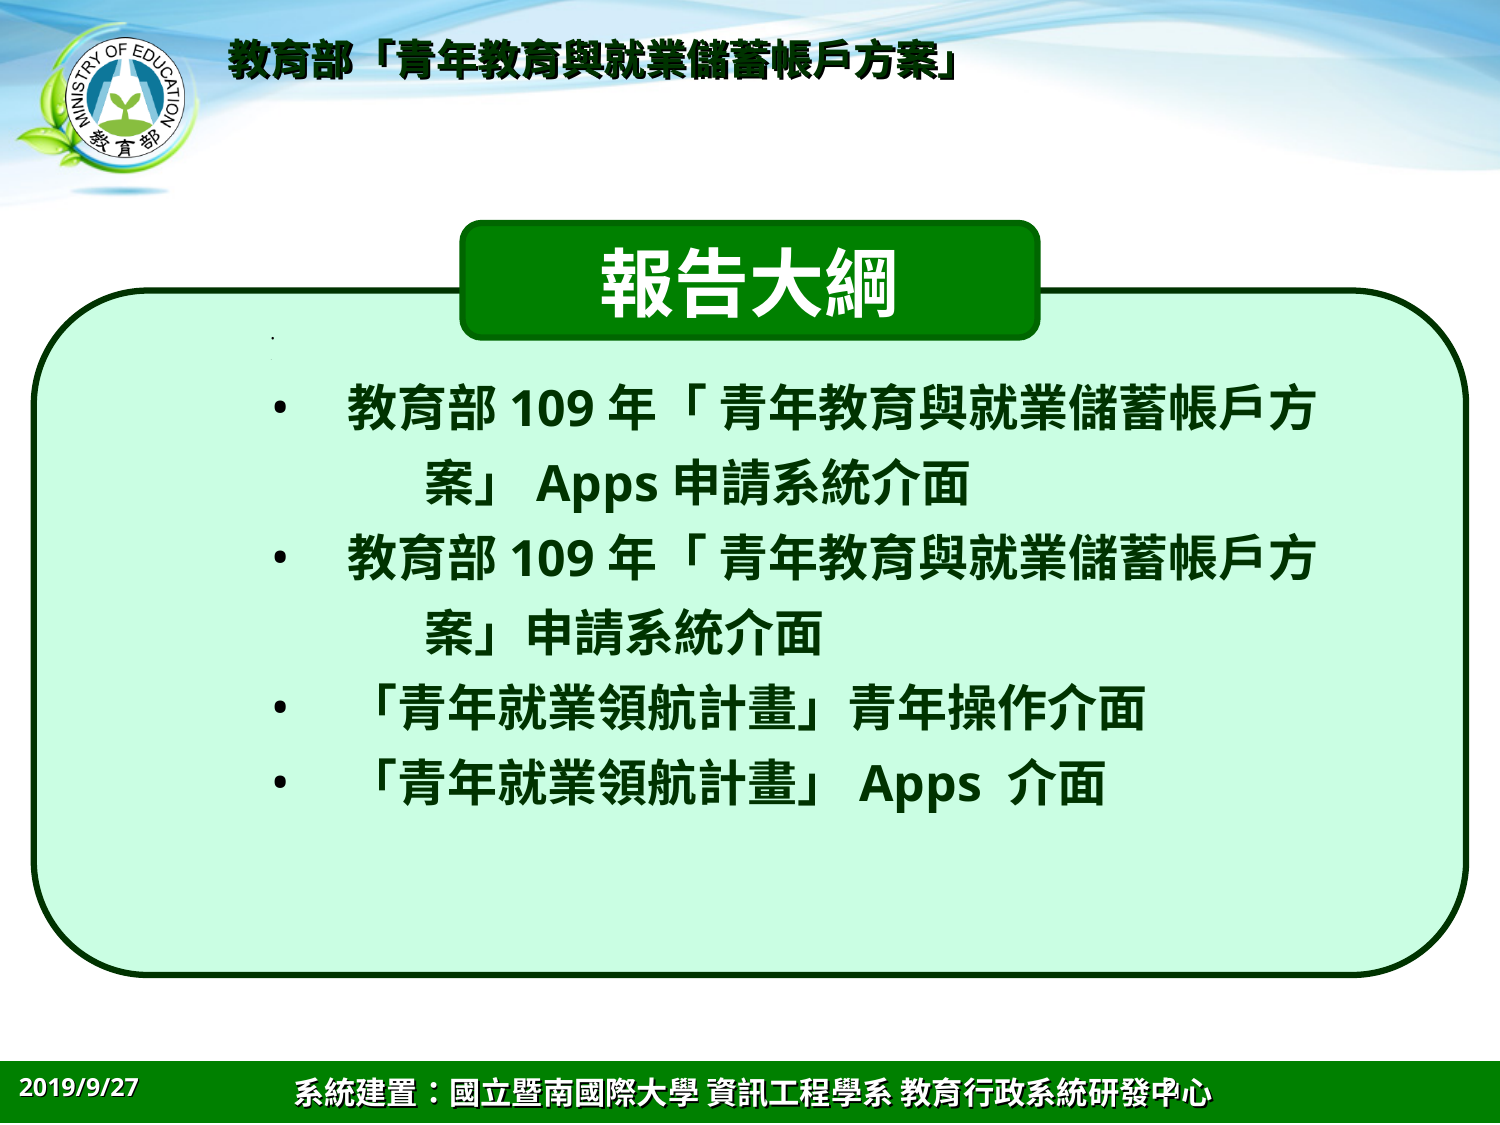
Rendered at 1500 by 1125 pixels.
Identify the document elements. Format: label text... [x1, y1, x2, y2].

text_box 2 [1147, 1063, 1498, 1117]
text_box 2019/9/27 [3, 1063, 354, 1117]
text_box 報告大綱 [462, 222, 1038, 338]
text_box 教育部109年「 青年教育與就業儲蓄帳戶方案」Apps申請系統介面 教育部109年「 青年教育與就業儲蓄帳戶方案」申請系統介面 「青年就業領航計畫」青年操作介面 「青年就業領航計畫」Apps 介面 [33, 290, 1467, 976]
